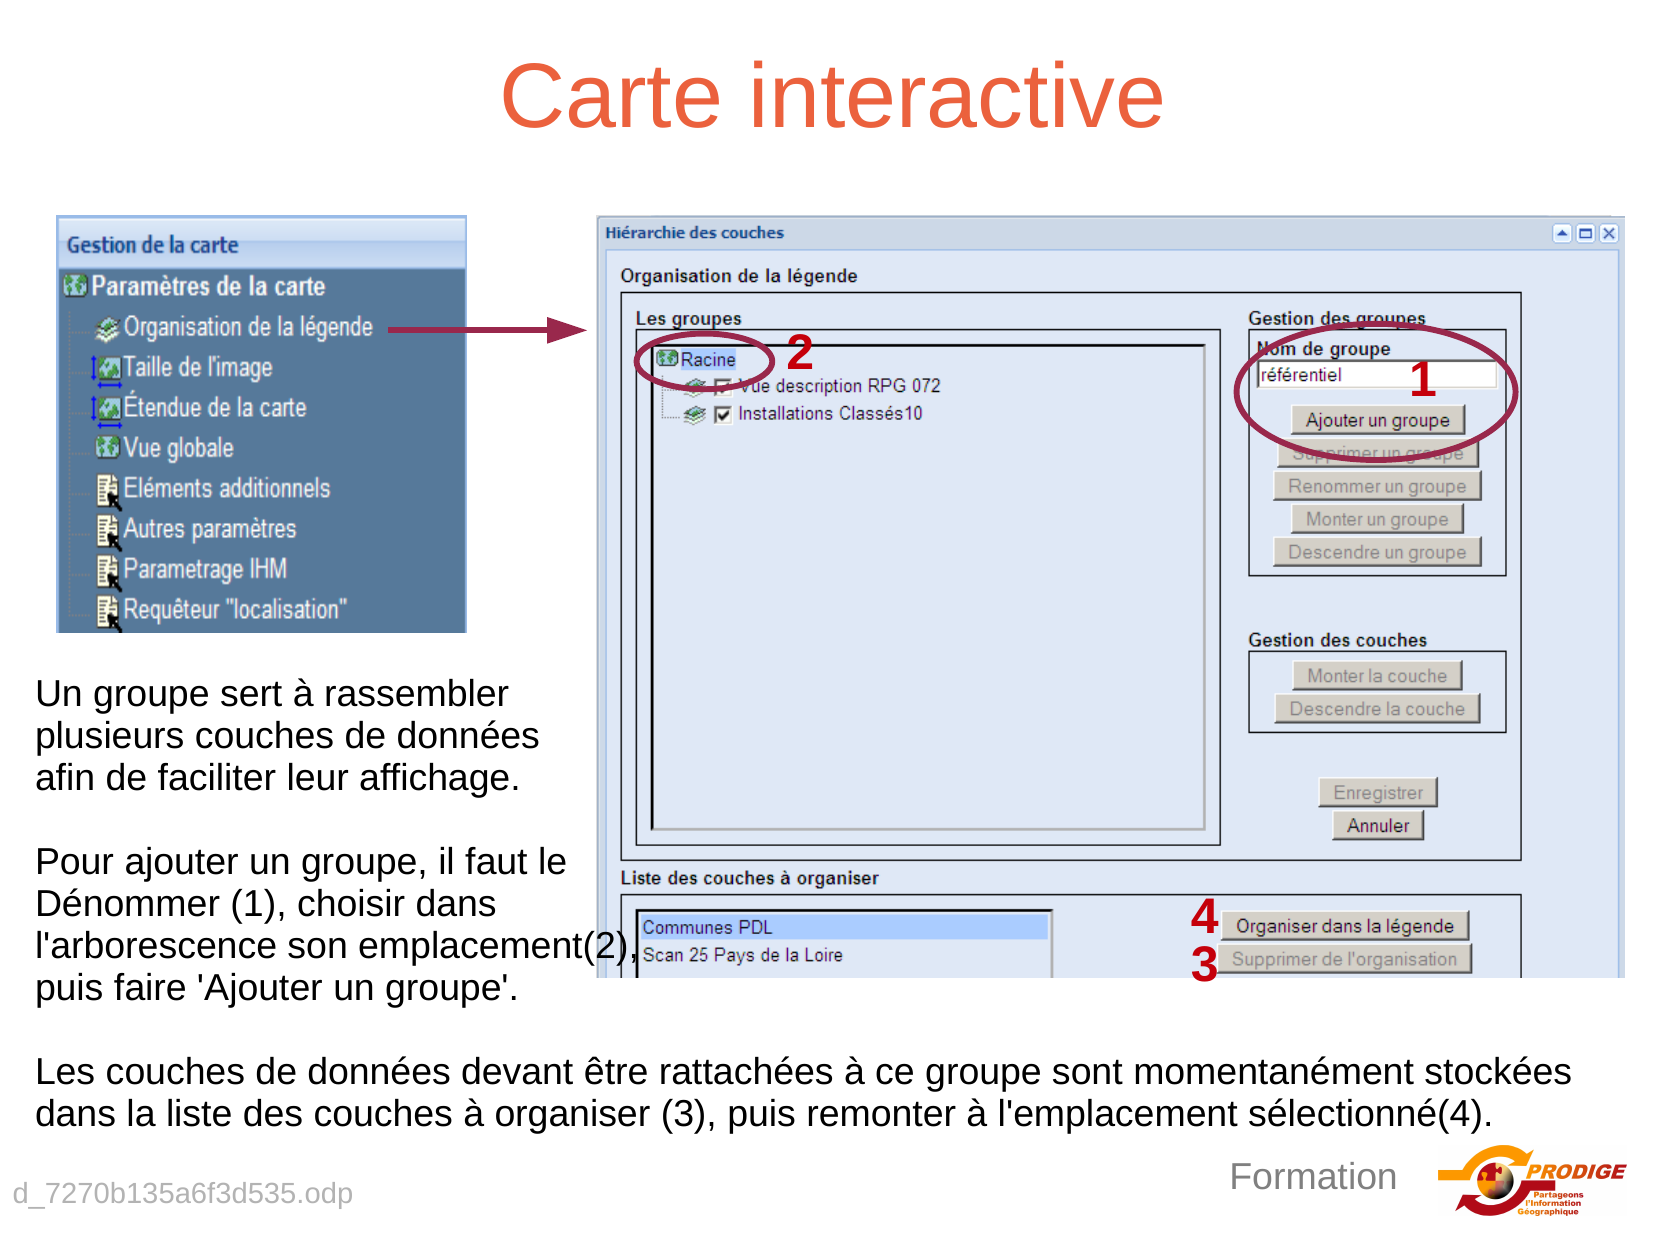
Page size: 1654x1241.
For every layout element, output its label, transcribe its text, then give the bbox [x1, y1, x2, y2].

text_box 1 [1394, 343, 1445, 419]
text_box Un groupe sert à rassembler plusieurs couches de données afin de faciliter leur affichage. Pour ajouter un groupe, il faut le Dénommer (1), choisir dans l'arborescence son emplacement(2), puis faire 'Ajouter un groupe'. Les couches de données devant être rattachées à ce groupe sont momentanément stockées dans la liste des couches à organiser (3), puis remonter à l'emplacement sélectionné(4). [20, 665, 1588, 1143]
text_box 2 [771, 316, 823, 389]
title Carte interactive [89, 0, 1578, 193]
picture [1438, 1145, 1627, 1216]
picture [596, 215, 1625, 978]
picture [56, 215, 467, 633]
text_box 3 [1176, 957, 1219, 1004]
text_box 4 [1176, 881, 1219, 957]
